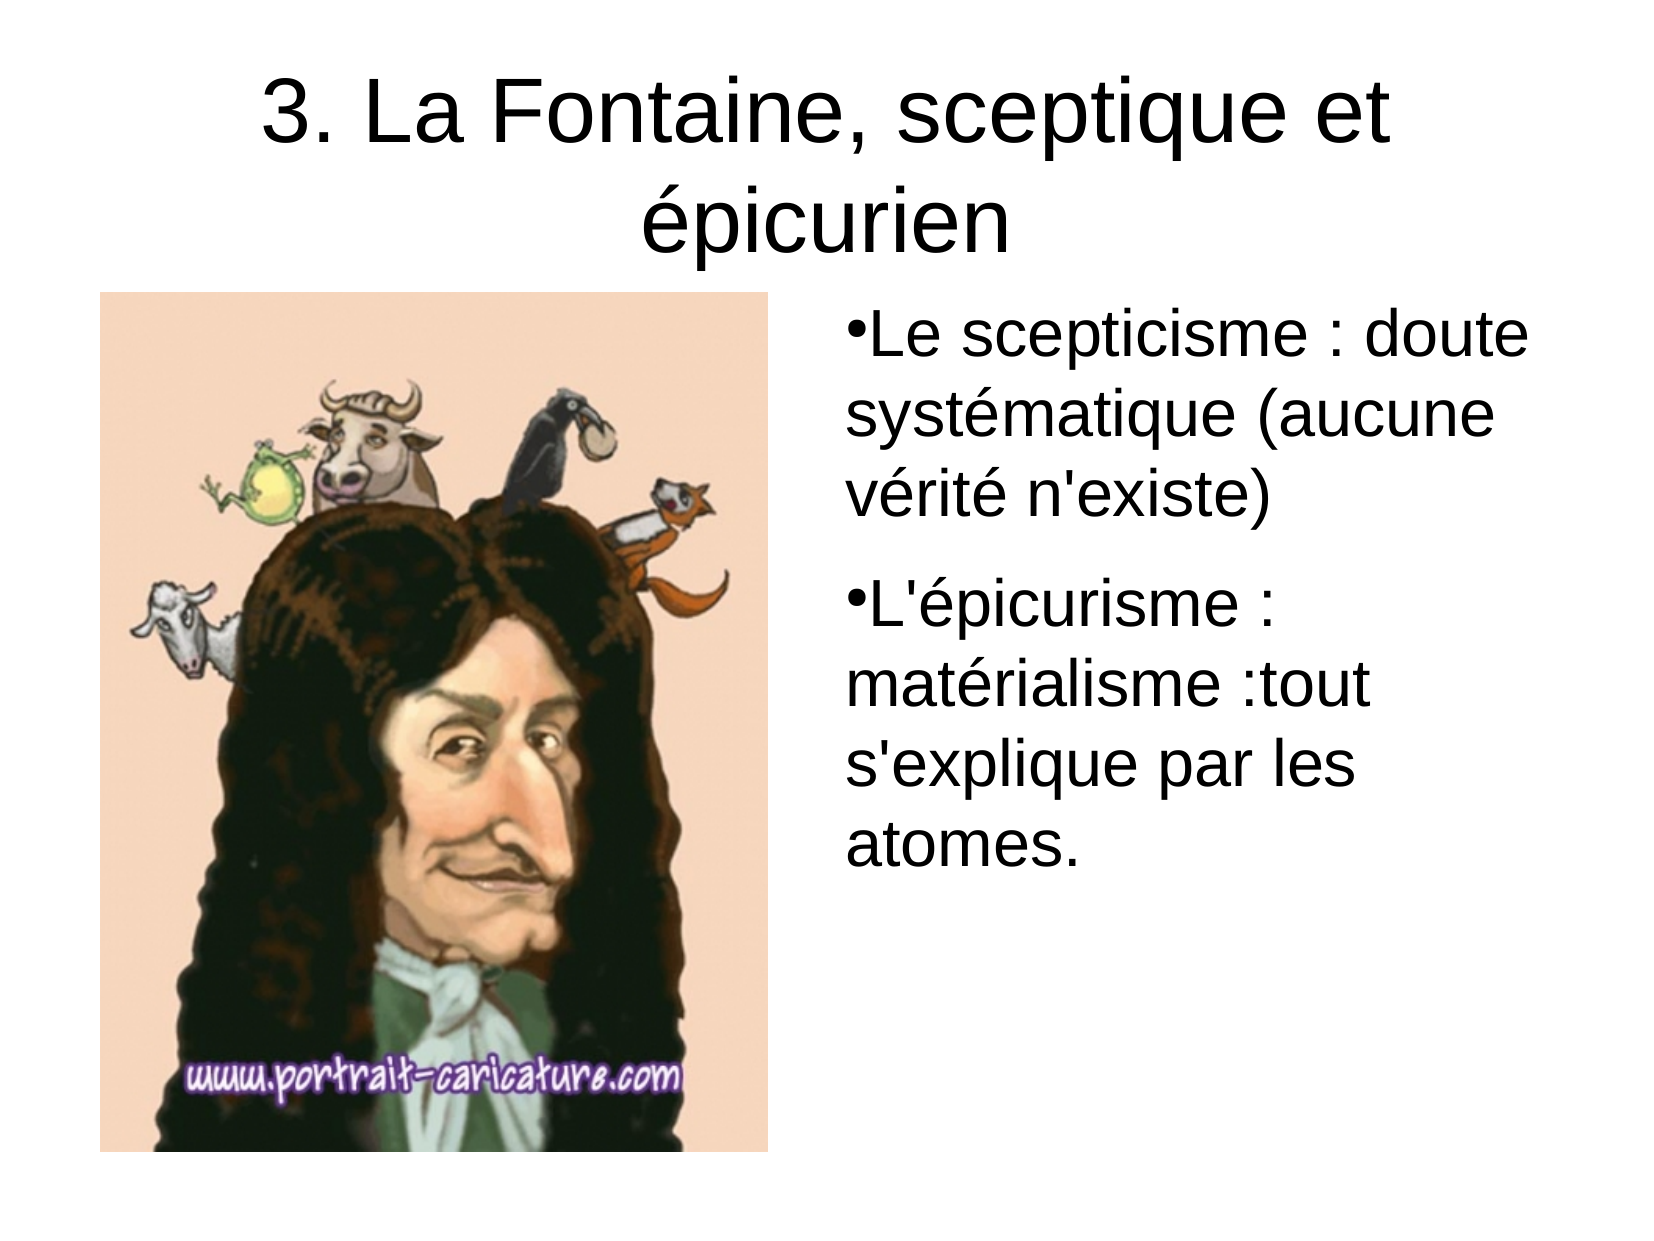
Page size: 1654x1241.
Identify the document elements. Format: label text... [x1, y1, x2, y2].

list Le scepticisme : doute systématique (aucune vérité n'existe) L'épicurisme : matérialisme :tout s'explique par les atomes. [845, 290, 1572, 1094]
picture [100, 292, 768, 1152]
title 3. La Fontaine, sceptique et épicurien [82, 50, 1571, 256]
